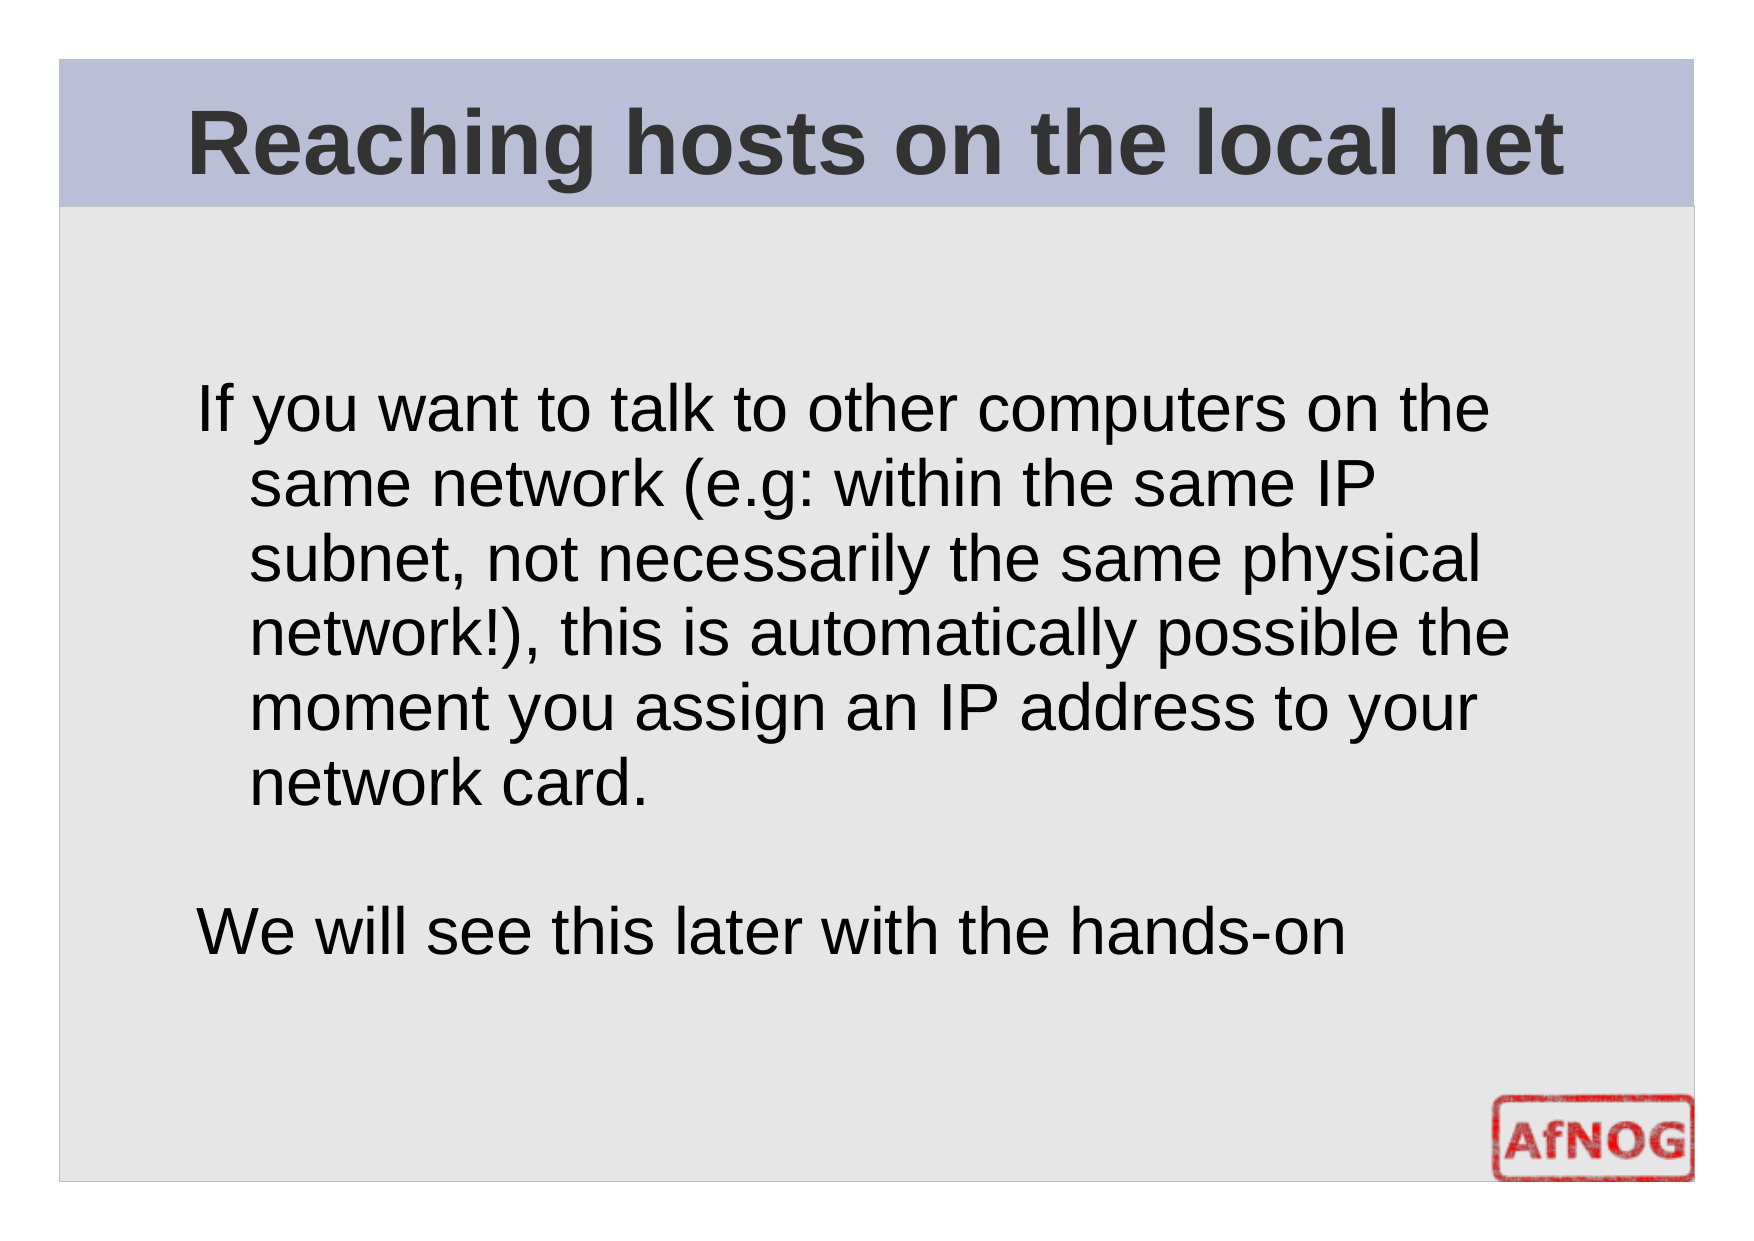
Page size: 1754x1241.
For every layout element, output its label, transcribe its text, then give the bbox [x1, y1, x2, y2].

list If you want to talk to other computers on the same network (e.g: within the same IP subnet, not necessarily the same physical network!), this is automatically possible the moment you assign an IP address to your network card. We will see this later with the hands-on [179, 371, 1576, 1079]
picture [1490, 1092, 1695, 1182]
title Reaching hosts on the local net [59, 48, 1695, 237]
